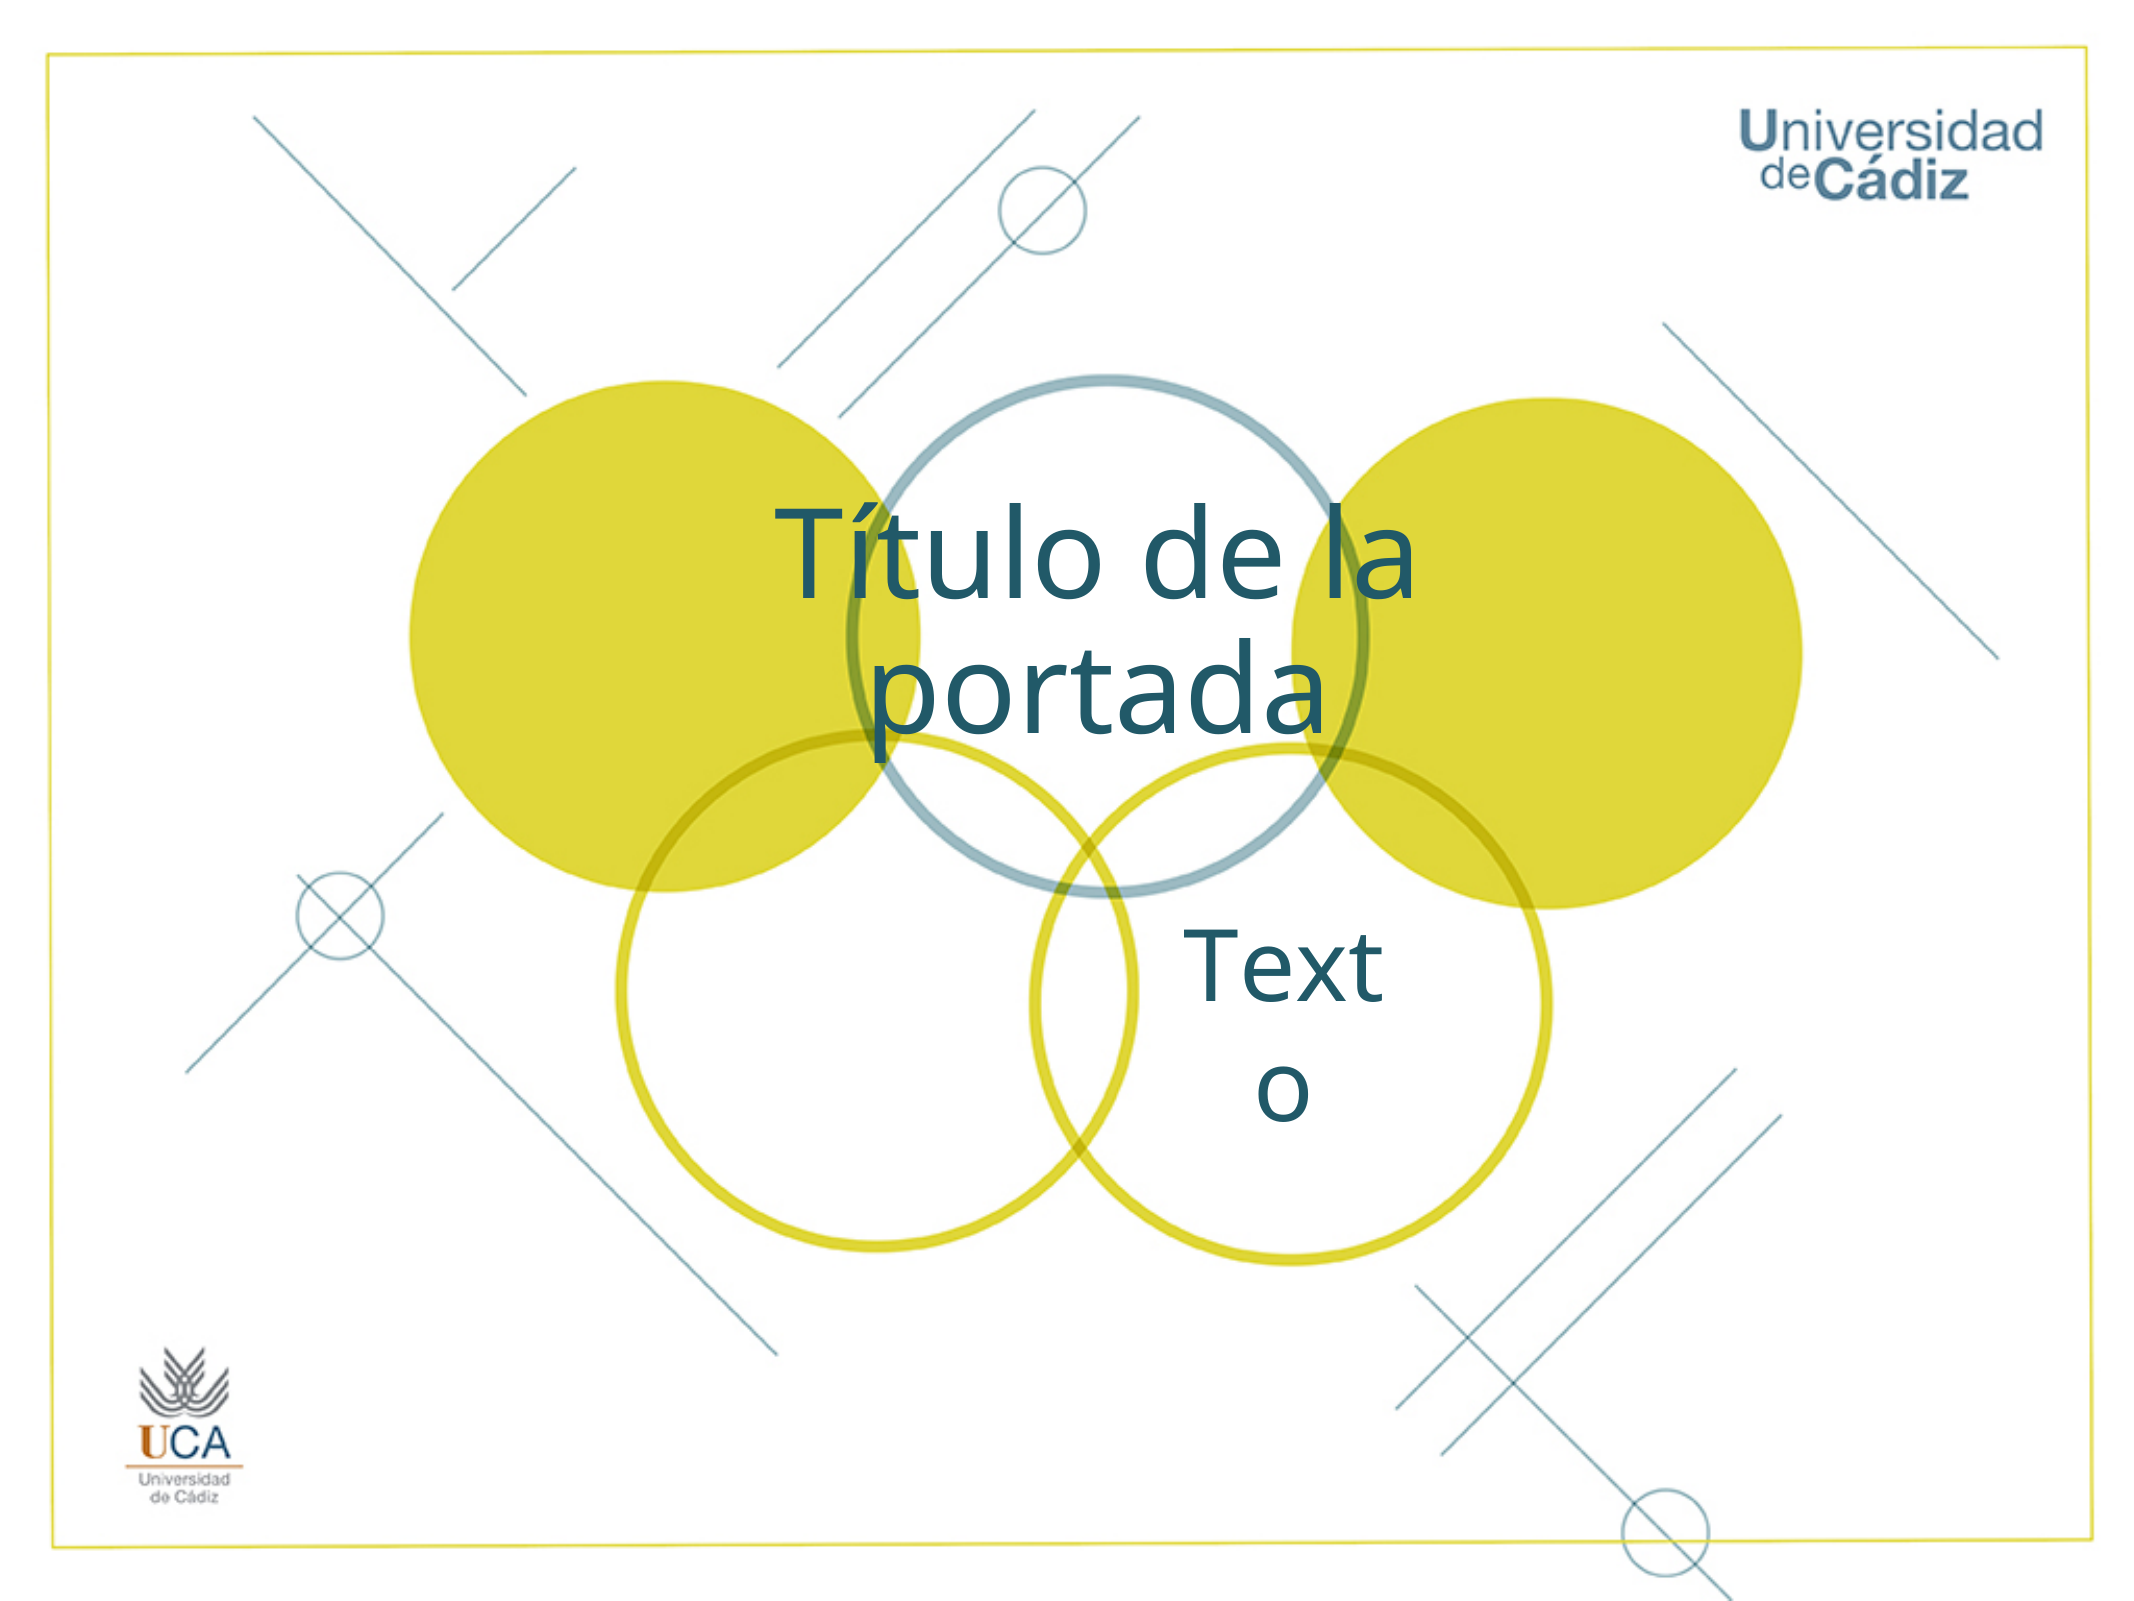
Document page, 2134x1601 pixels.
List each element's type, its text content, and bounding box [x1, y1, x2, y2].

text_box Texto [1166, 893, 1403, 1028]
picture [0, 0, 2134, 1601]
text_box Título de la portada [542, 478, 1656, 774]
